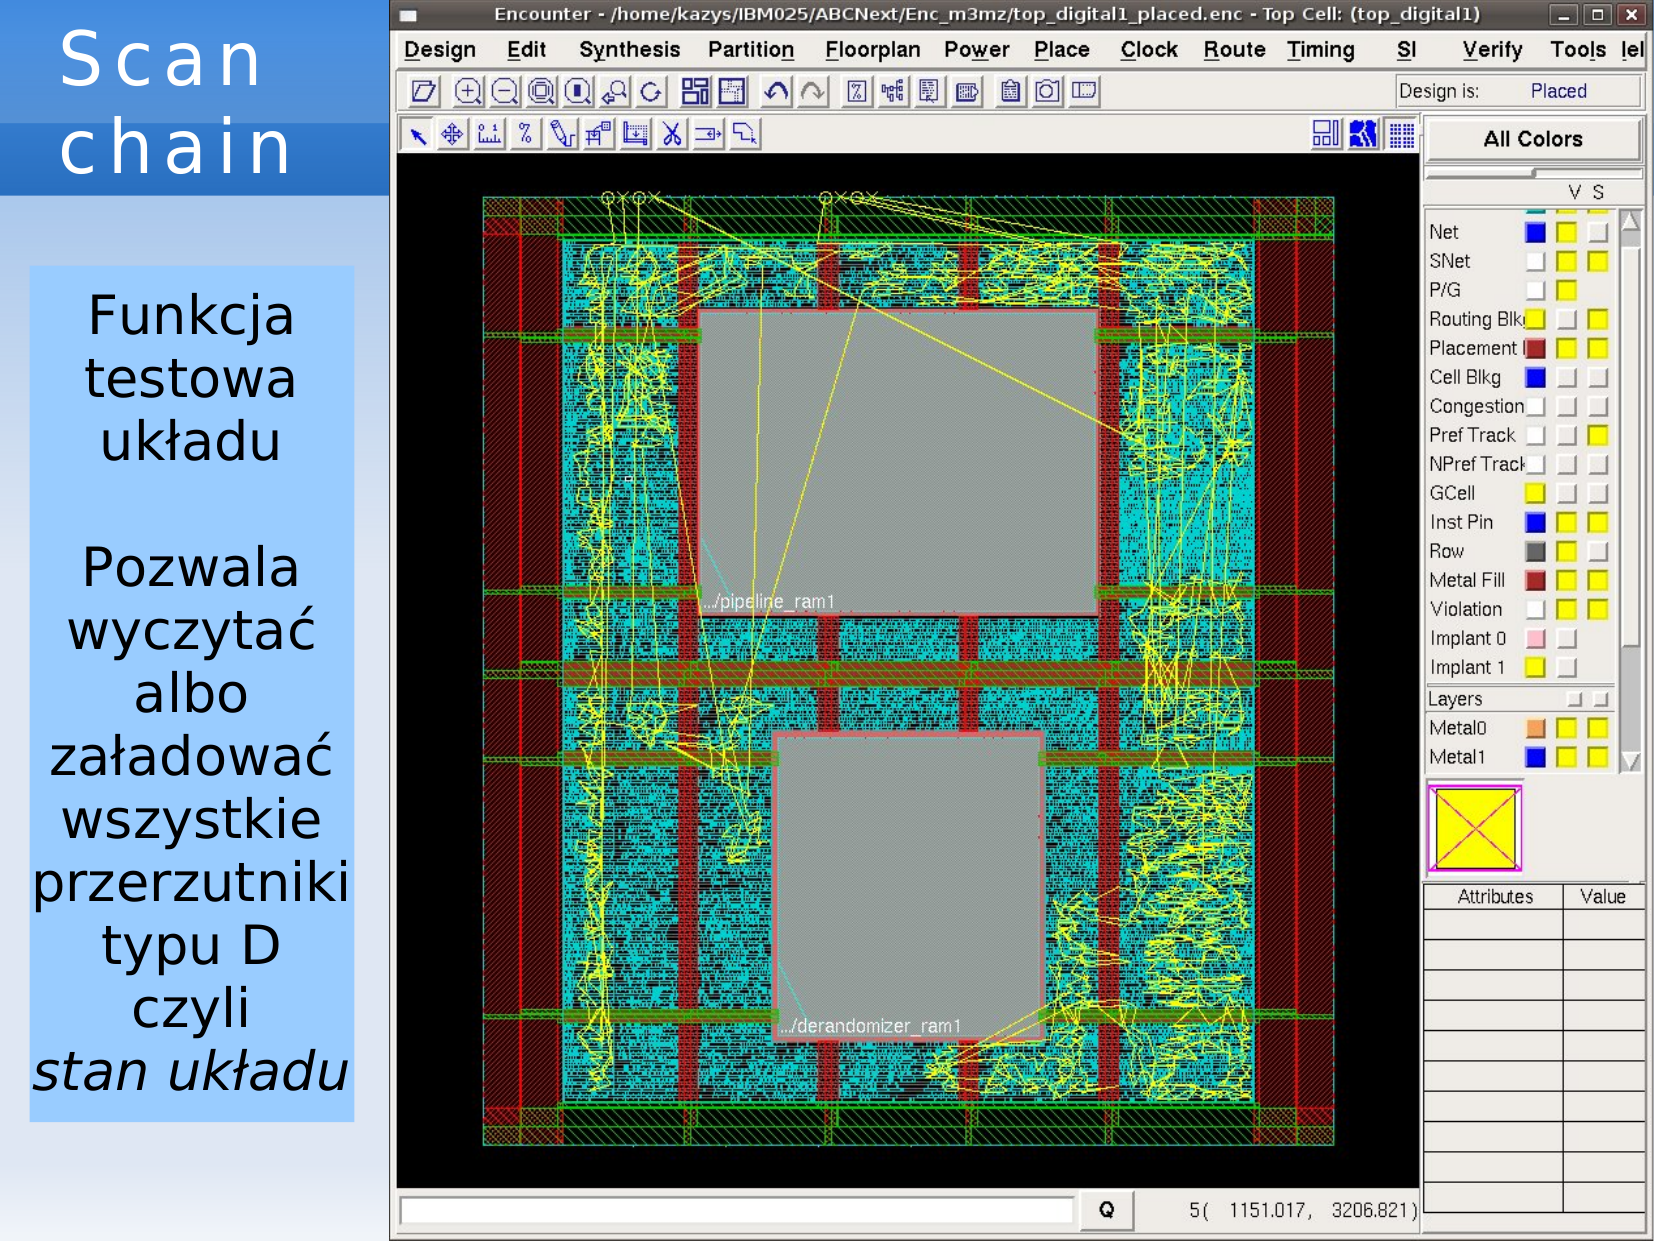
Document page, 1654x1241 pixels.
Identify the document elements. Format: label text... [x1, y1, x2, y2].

picture [0, 0, 1654, 1241]
title Scan chain [59, 16, 389, 191]
text_box Funkcja testowa układu Pozwala wyczytać albo załadować wszystkie przerzutniki typu D czyli stan układu [29, 265, 355, 1123]
